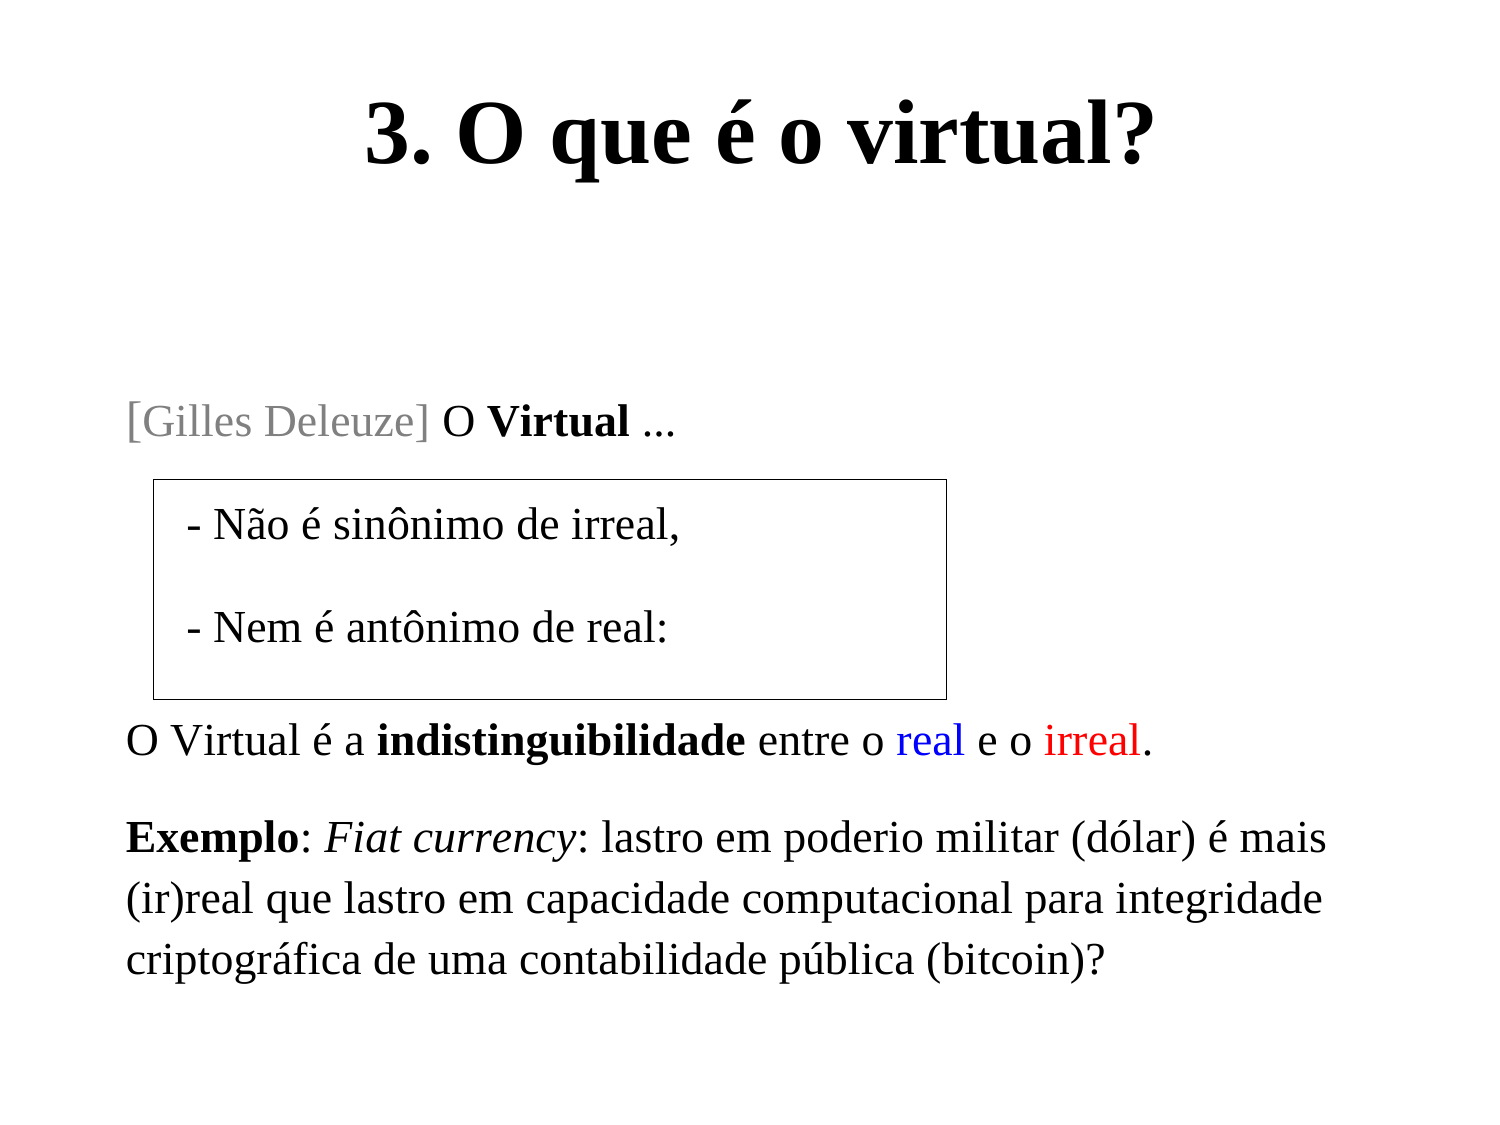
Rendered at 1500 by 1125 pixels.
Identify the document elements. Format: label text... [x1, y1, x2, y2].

title 3. O que é o virtual? [97, 57, 1426, 208]
text_box [Gilles Deleuze] O Virtual ... - Não é sinônimo de irreal, - Nem é antônimo de real: O Virtual é a indistinguibilidade entre o real e o irreal. Exemplo: Fiat currency: lastro em poderio militar (dólar) é mais (ir)real que lastro em capacidade computacional para integridade criptográfica de uma contabilidade pública (bitcoin)? [125, 392, 1432, 985]
